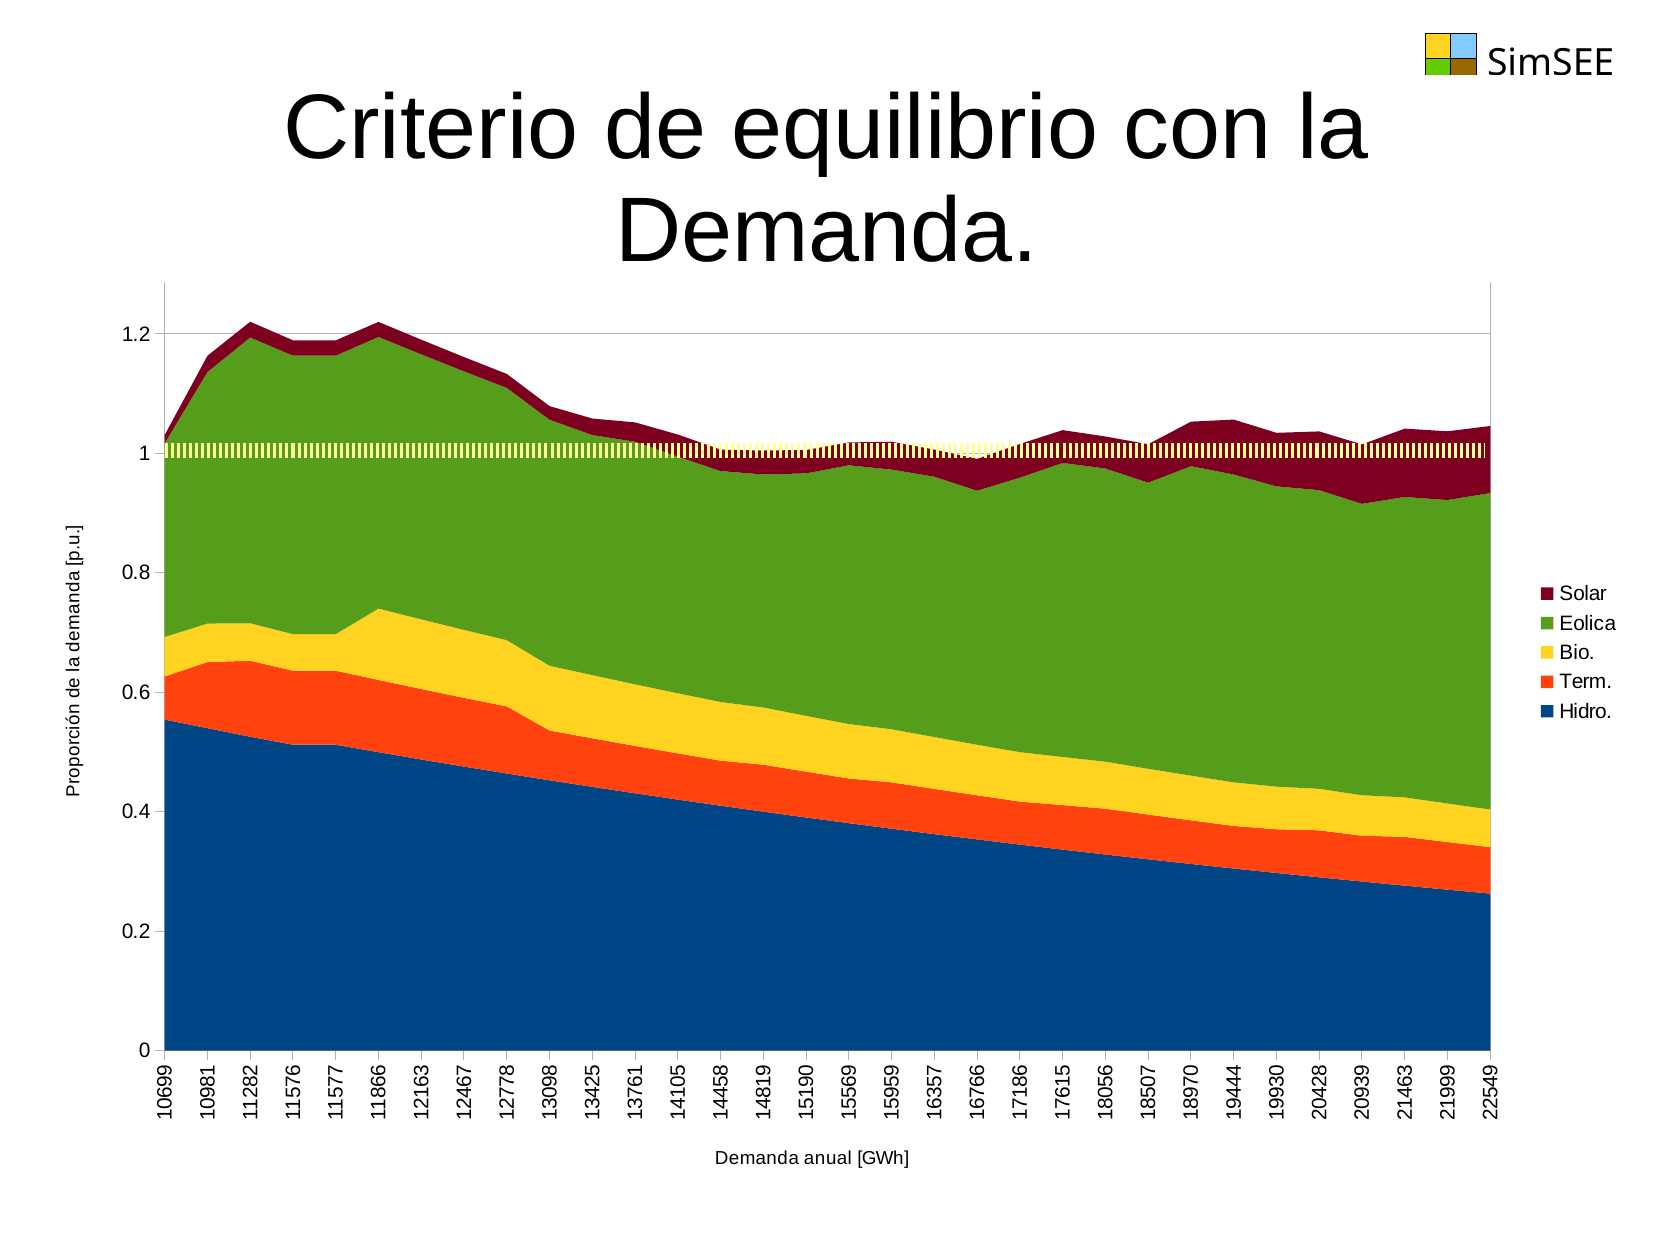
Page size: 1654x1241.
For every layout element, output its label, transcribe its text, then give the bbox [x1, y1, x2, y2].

title Criterio de equilibrio con la Demanda. [82, 75, 1571, 283]
chart [30, 105, 1636, 1201]
